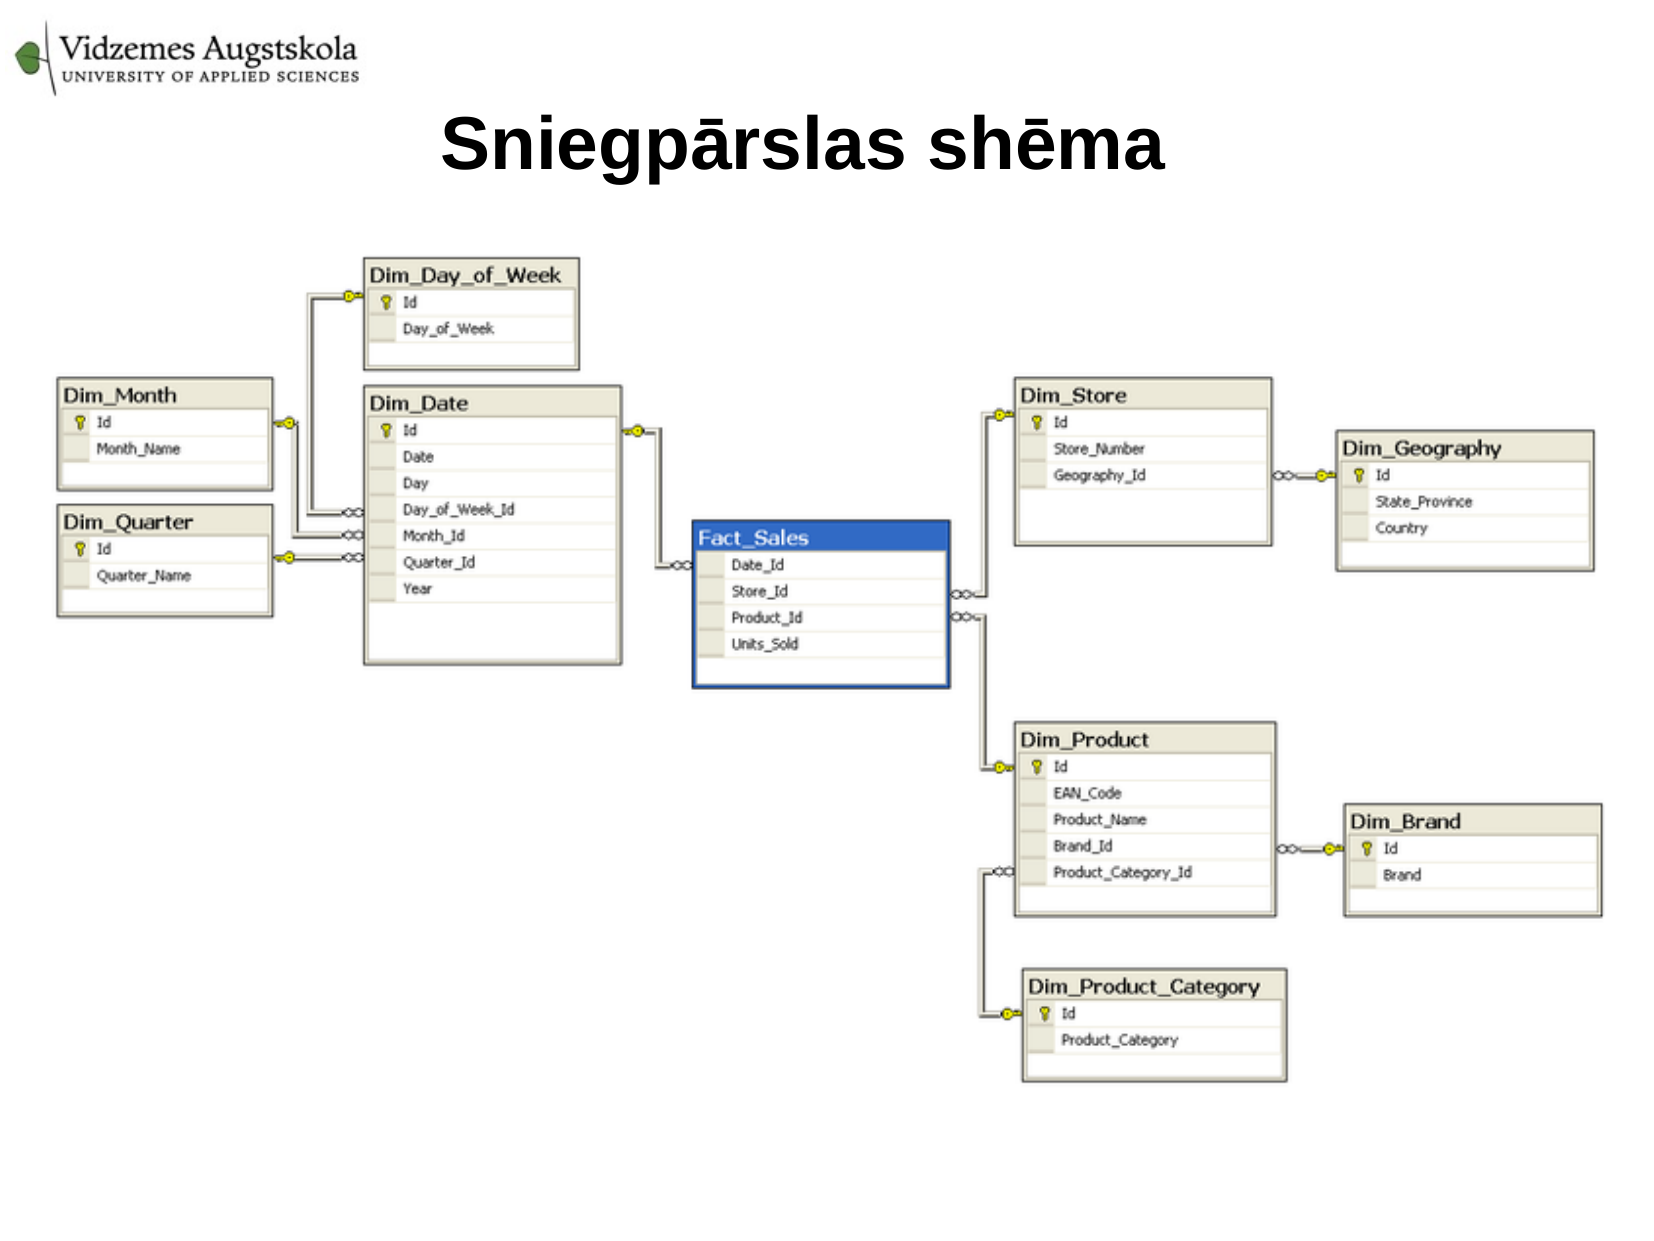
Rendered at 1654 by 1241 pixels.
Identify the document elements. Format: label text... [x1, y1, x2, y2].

picture [43, 242, 1607, 1093]
title Sniegpārslas shēma [94, 103, 1512, 188]
picture [5, 2, 368, 113]
